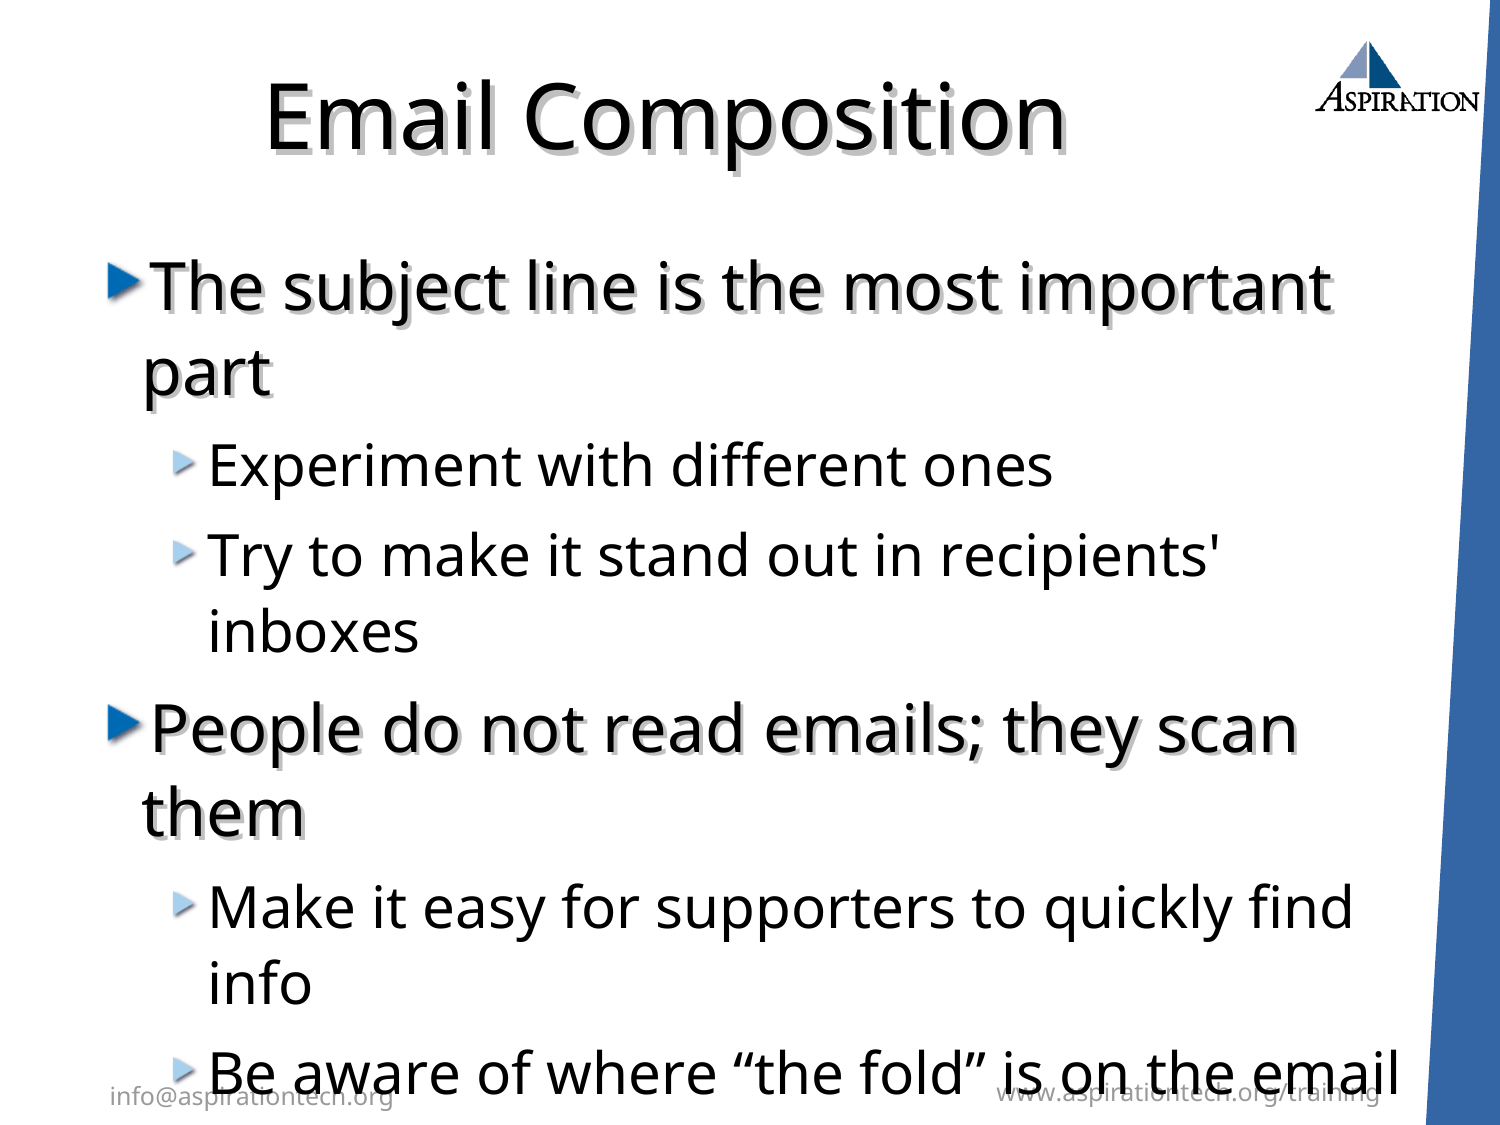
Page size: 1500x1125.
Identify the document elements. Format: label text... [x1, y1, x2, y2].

title Email Composition [49, 19, 1284, 206]
picture [1315, 41, 1480, 120]
list The subject line is the most important part Experiment with different ones Try to make it stand out in recipients' inboxes People do not read emails; they scan them Make it easy for supporters to quickly find info Be aware of where “the fold” is on the email Focus on making message "skimmable" [49, 238, 1447, 892]
picture [171, 892, 200, 922]
picture [171, 1054, 200, 1088]
